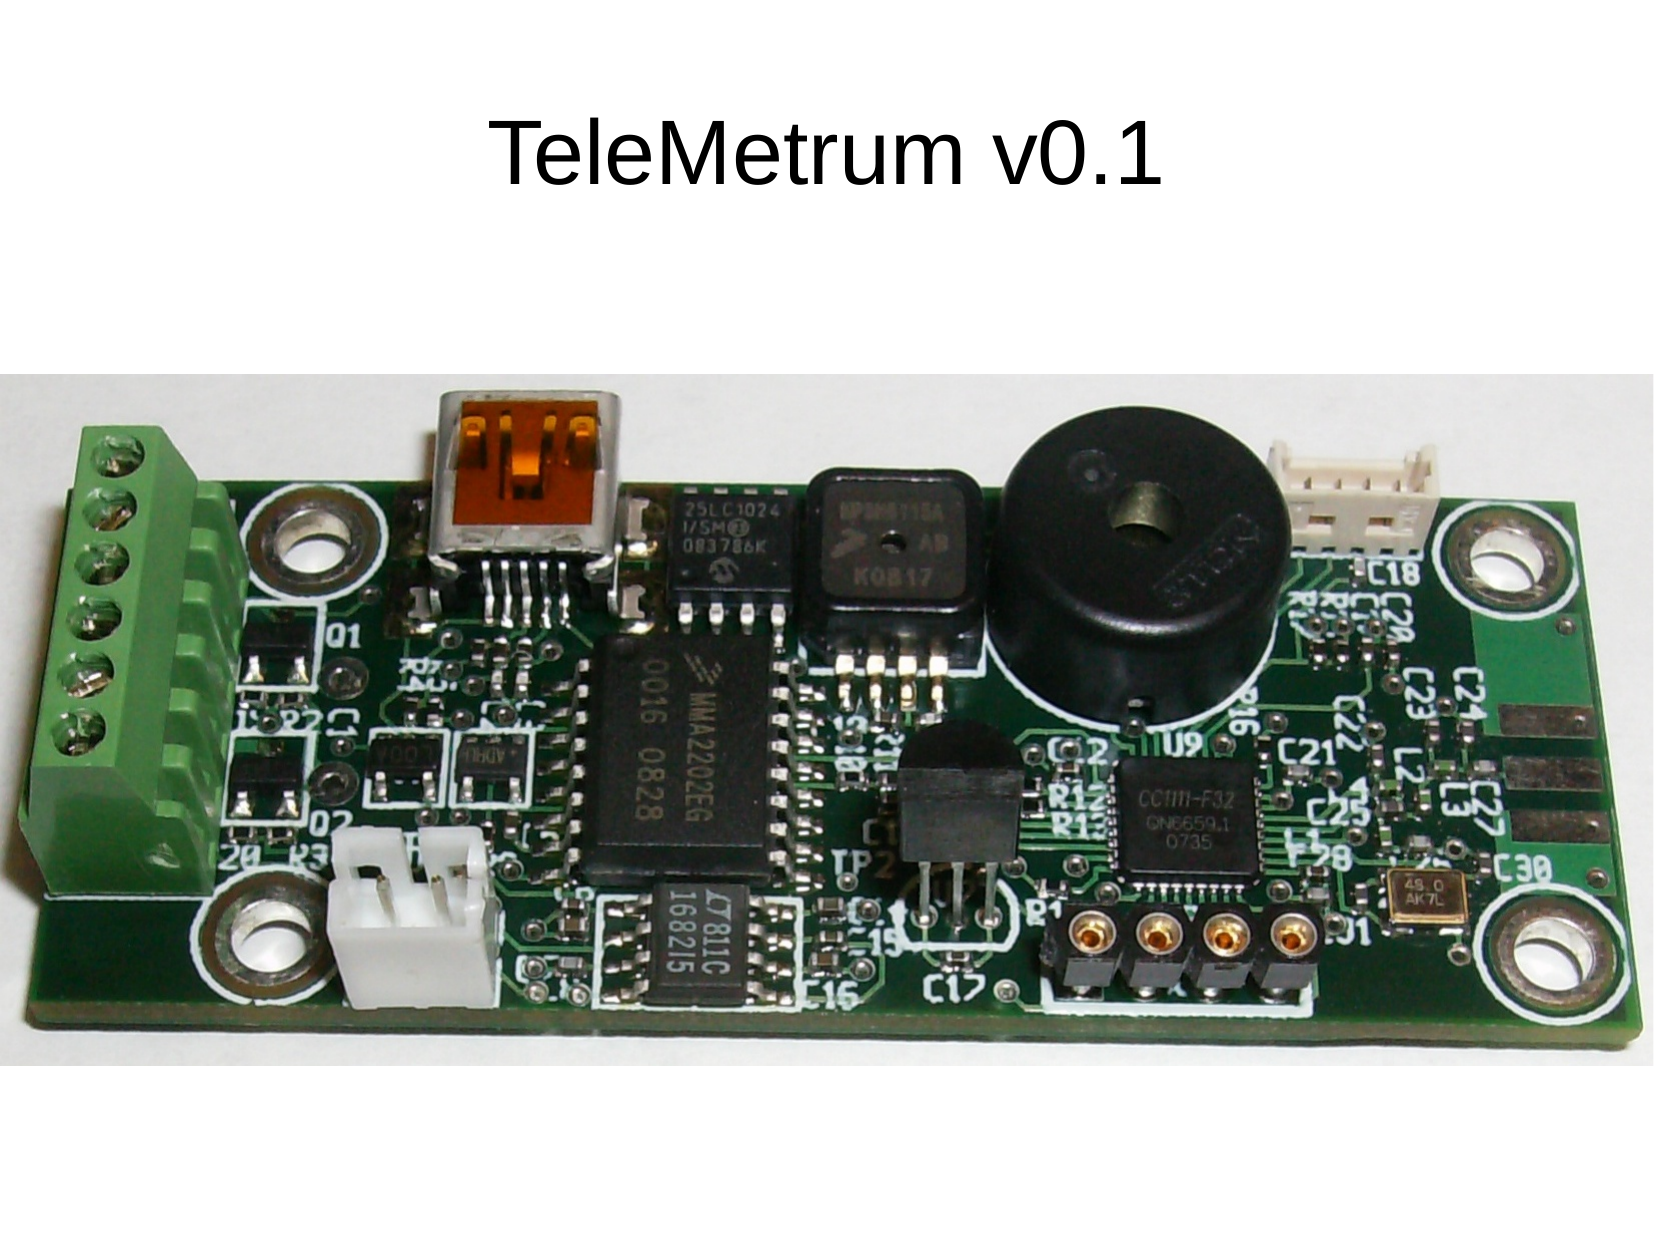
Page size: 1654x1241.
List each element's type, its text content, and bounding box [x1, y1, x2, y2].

picture [0, 374, 1654, 1066]
title TeleMetrum v0.1 [82, 56, 1571, 250]
